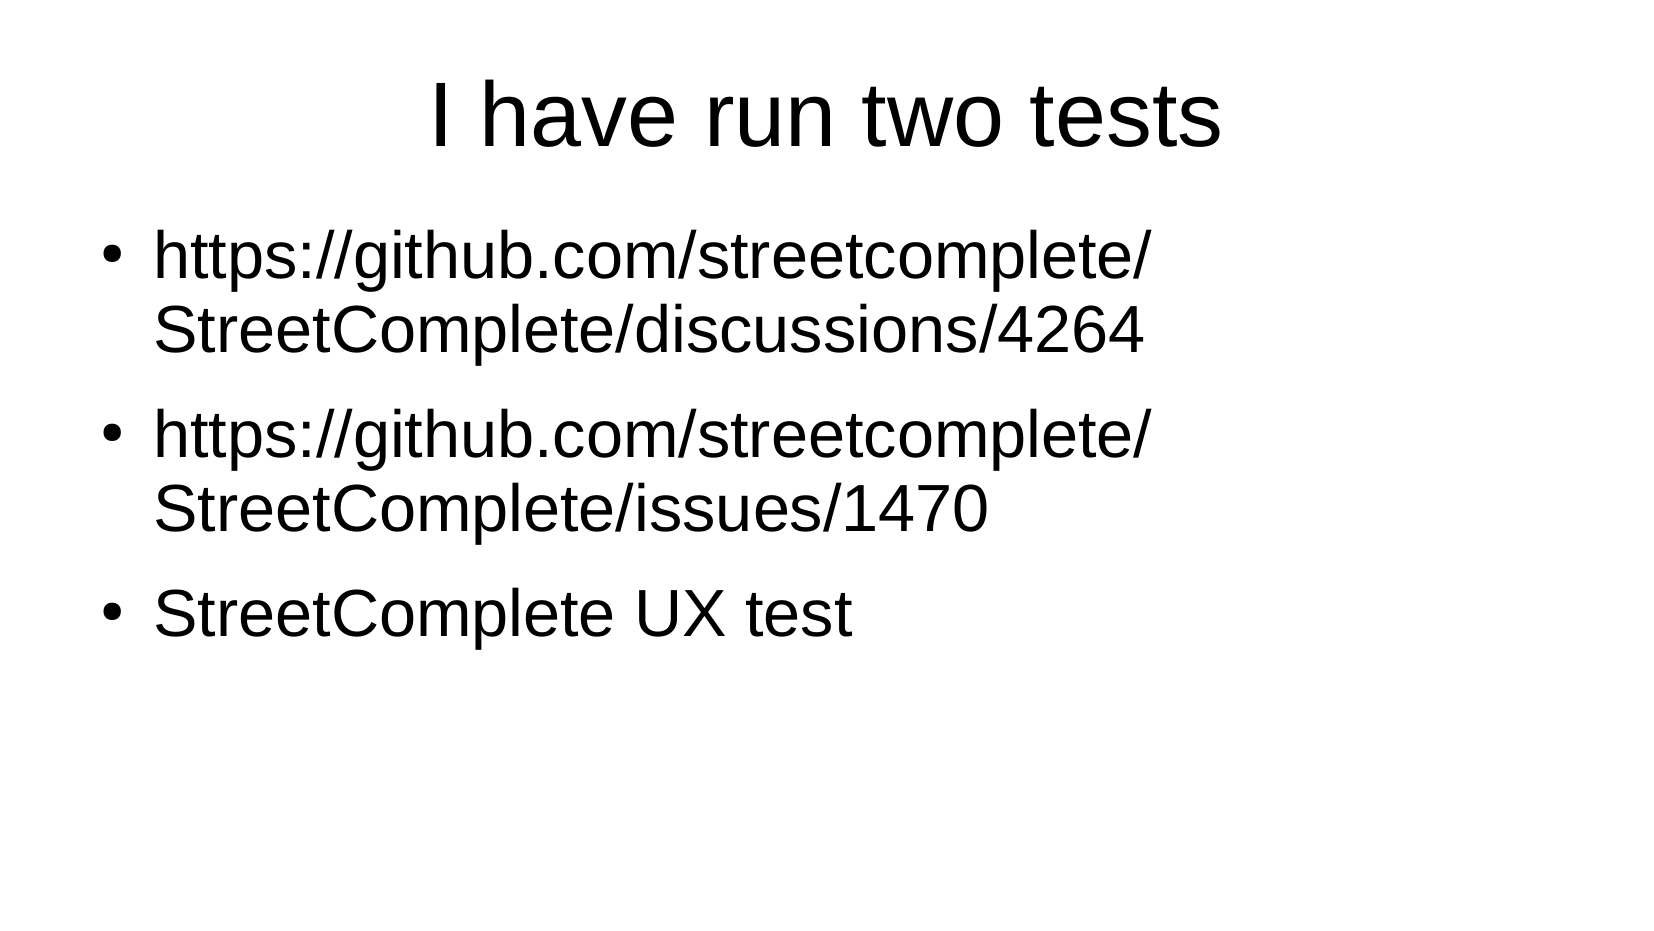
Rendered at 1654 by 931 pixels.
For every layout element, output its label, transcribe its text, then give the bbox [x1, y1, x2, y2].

title I have run two tests [82, 37, 1571, 193]
list https://github.com/streetcomplete/StreetComplete/discussions/4264 https://github.com/streetcomplete/StreetComplete/issues/1470 StreetComplete UX test [82, 217, 1571, 758]
